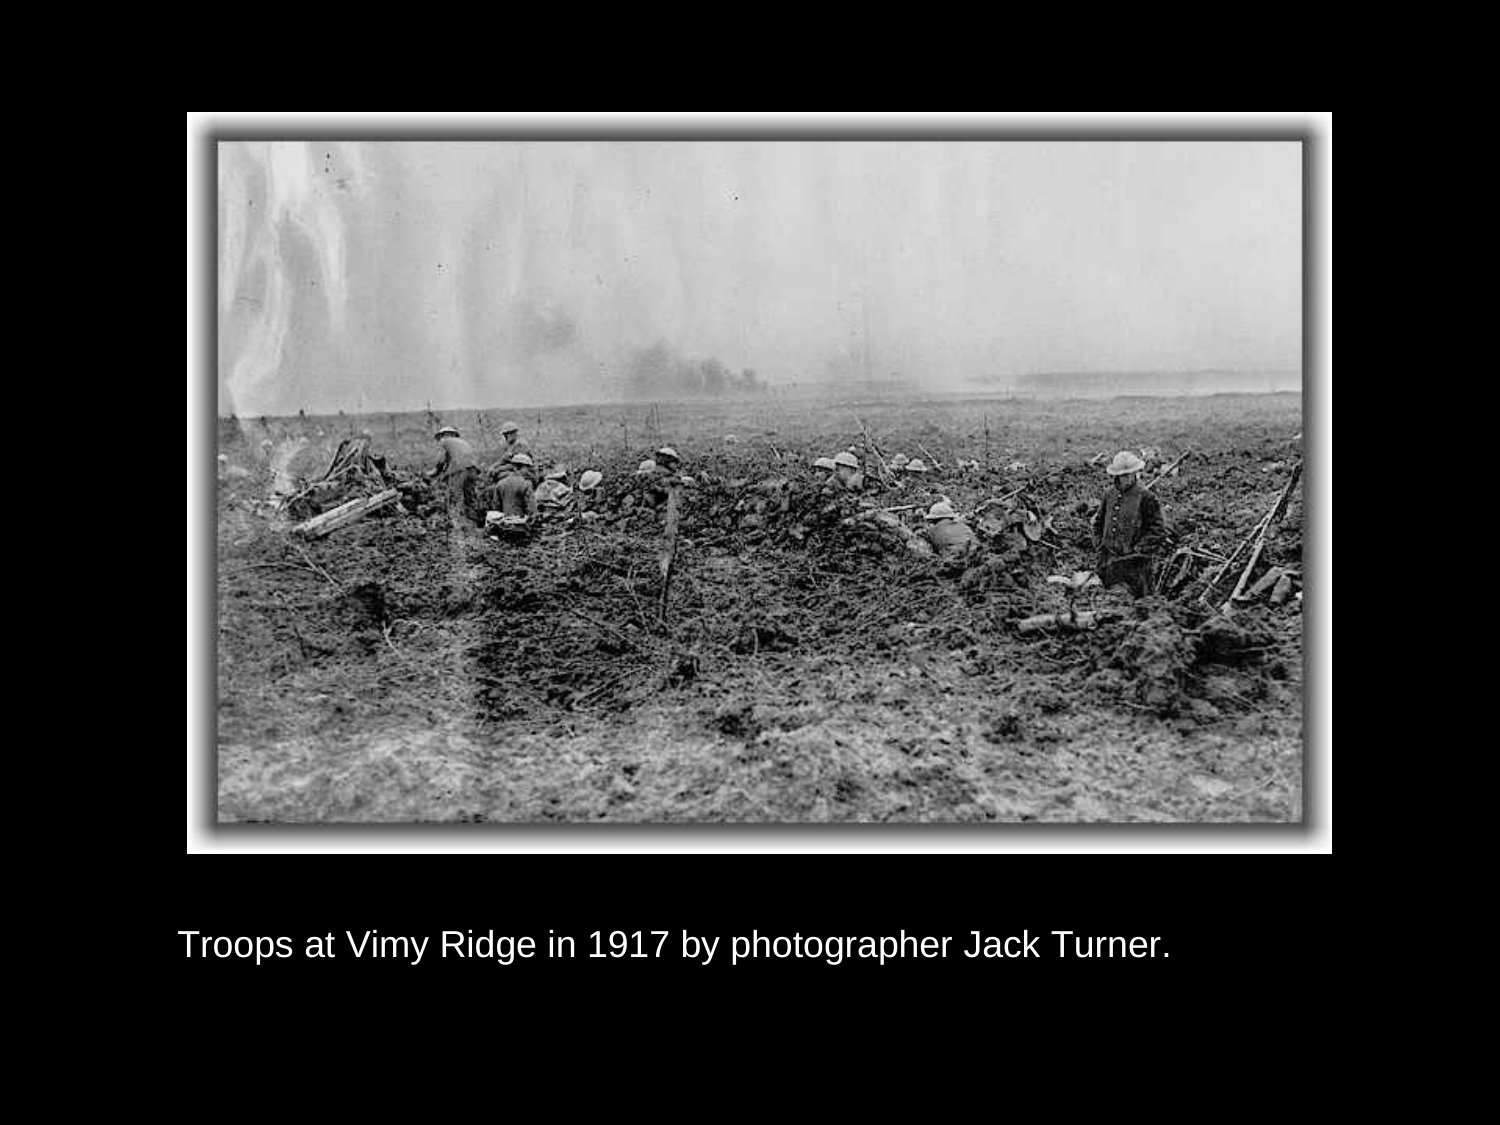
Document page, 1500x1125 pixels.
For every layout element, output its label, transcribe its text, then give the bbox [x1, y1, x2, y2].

picture [187, 112, 1332, 854]
text_box Troops at Vimy Ridge in 1917 by photographer Jack Turner. [162, 912, 1198, 973]
